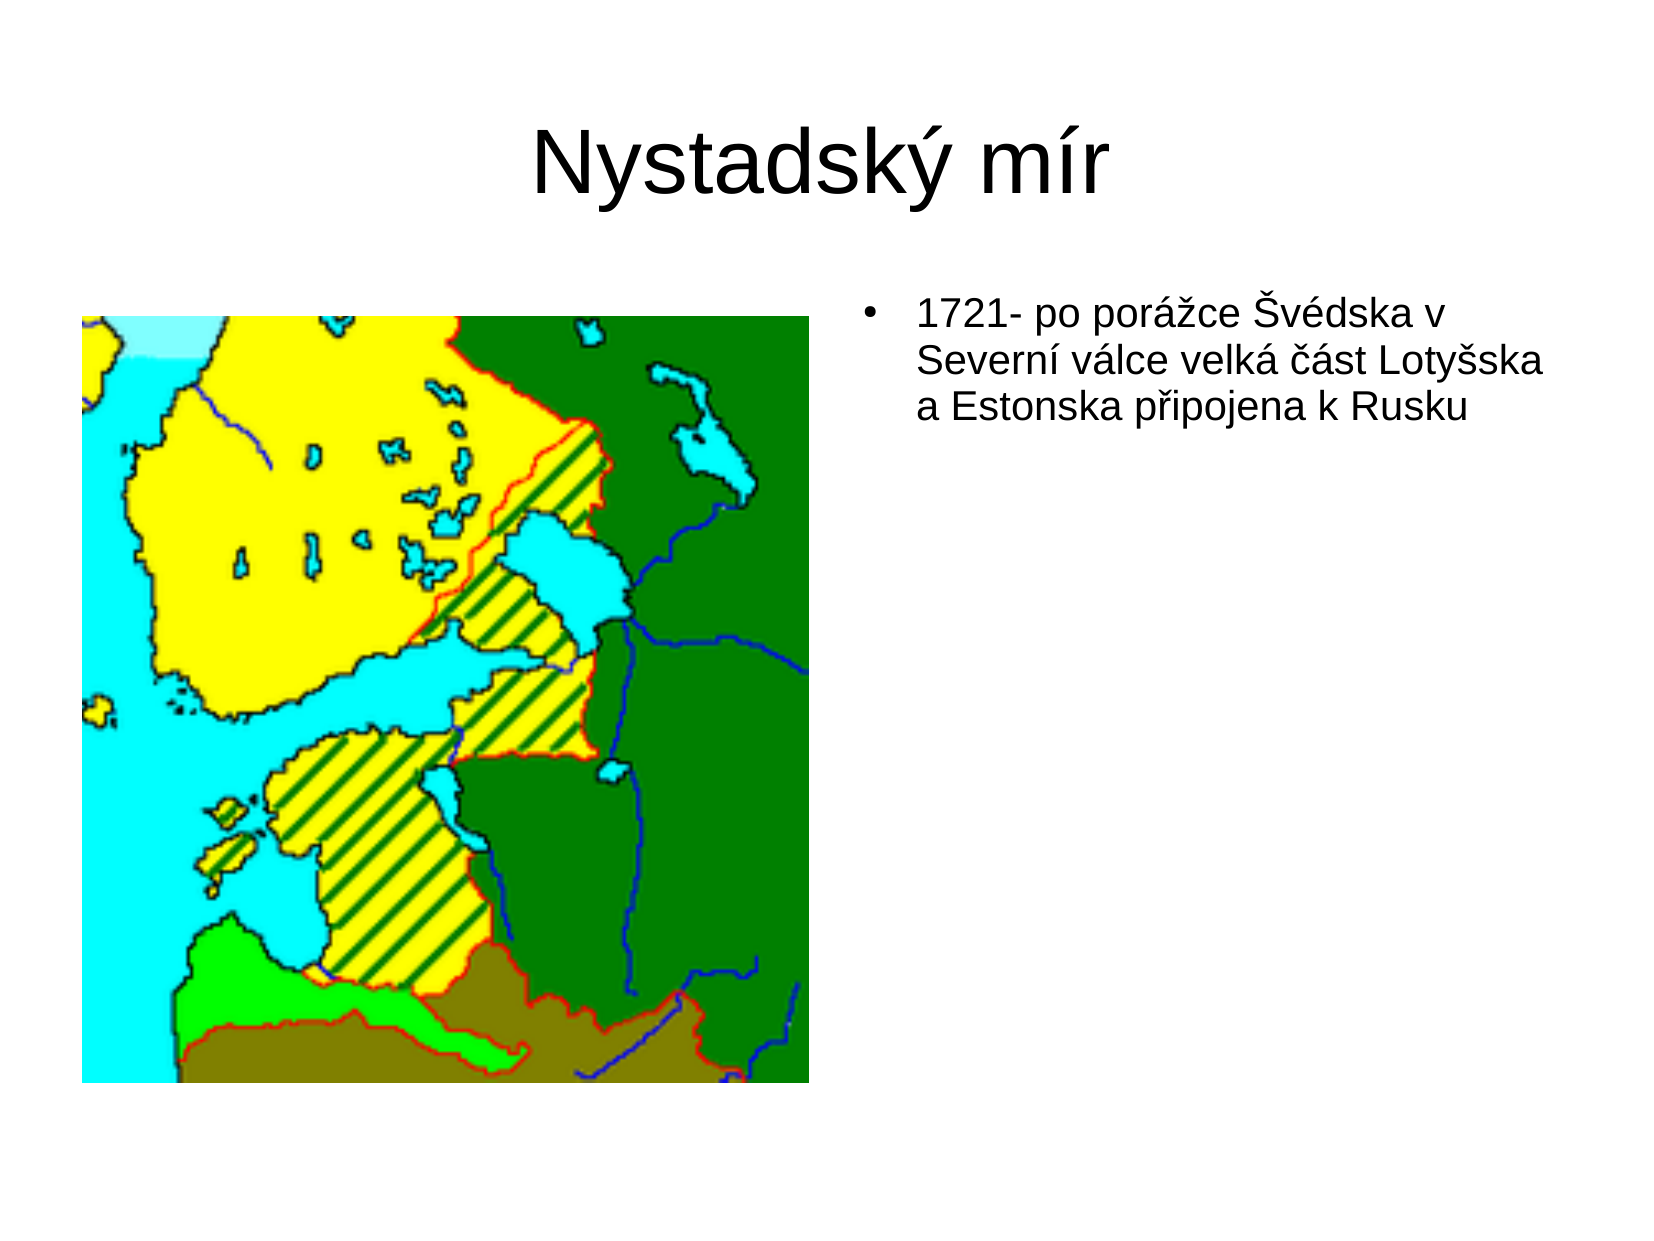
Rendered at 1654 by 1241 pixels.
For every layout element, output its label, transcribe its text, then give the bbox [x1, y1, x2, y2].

picture [82, 316, 809, 1083]
list 1721- po porážce Švédska v Severní válce velká část Lotyšska a Estonska připojena k Rusku [845, 290, 1572, 1109]
title Nystadský mír [76, 58, 1565, 266]
